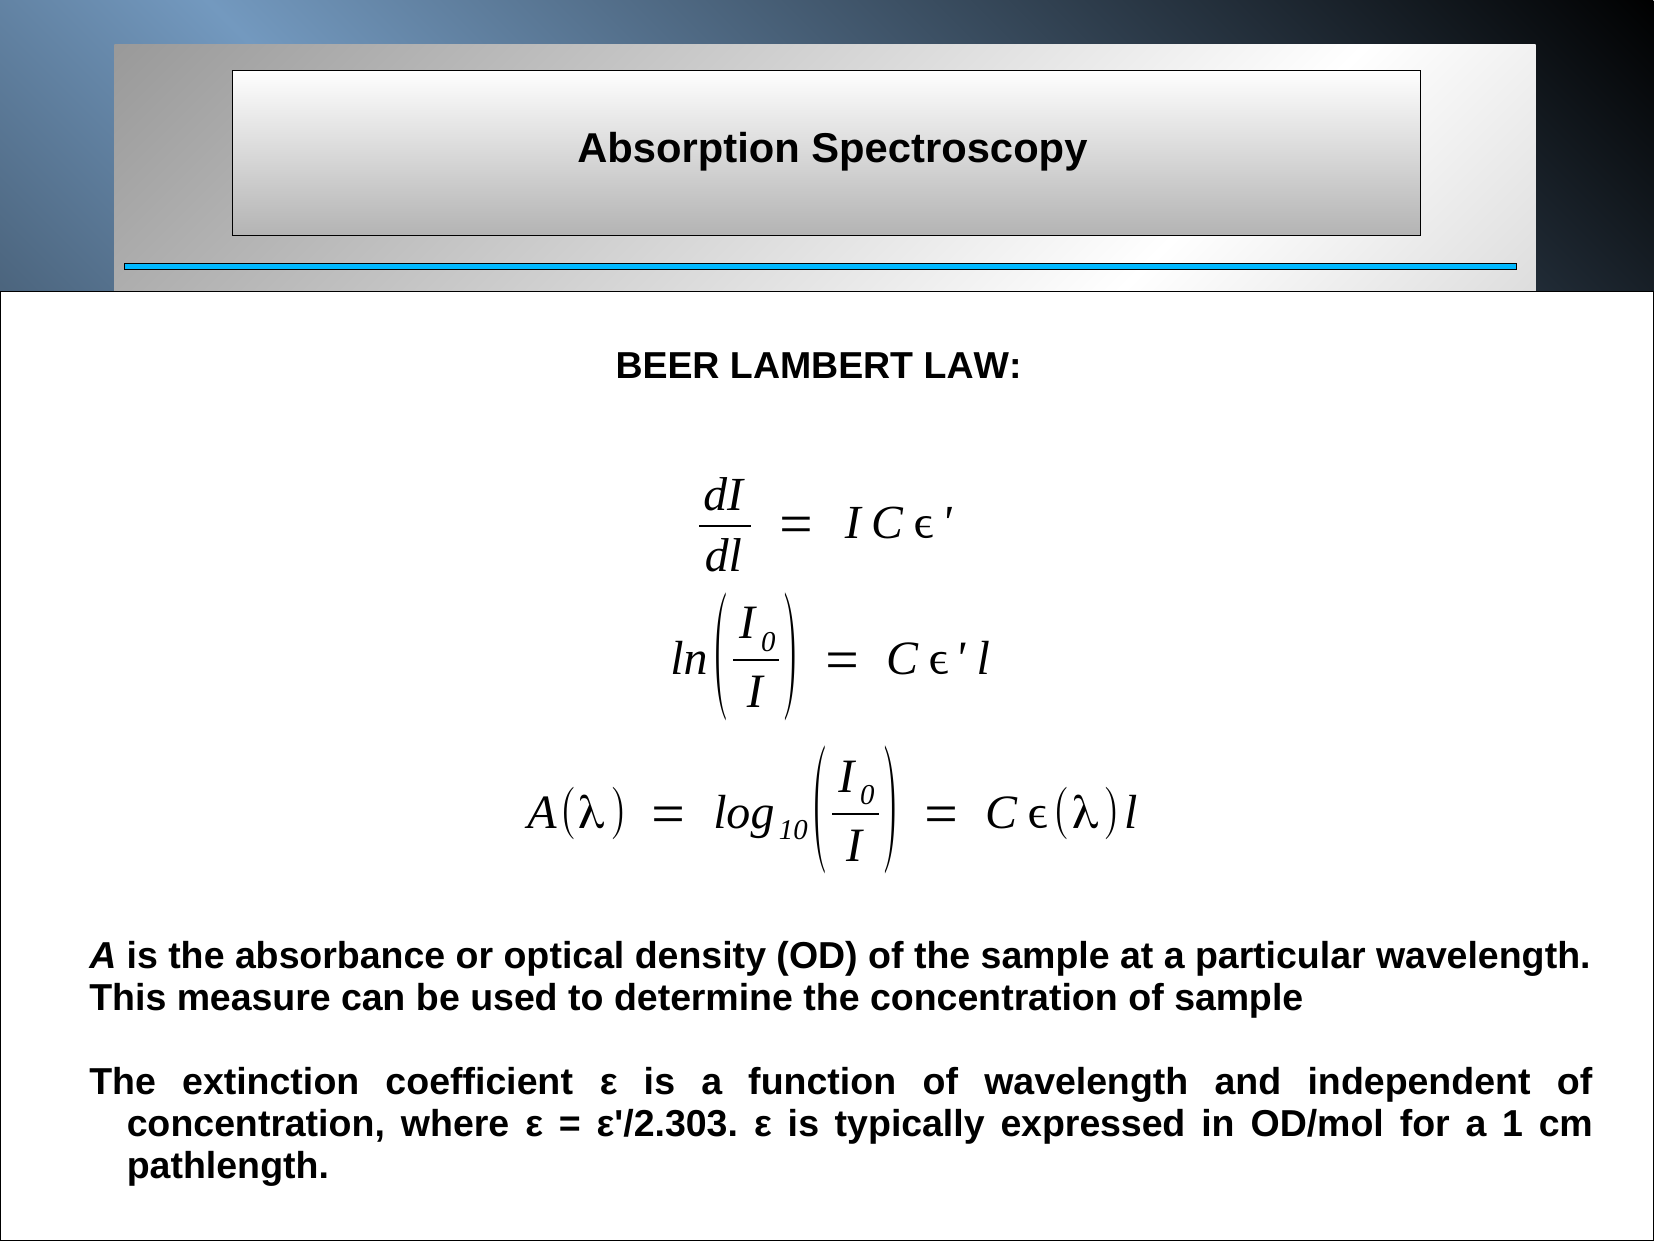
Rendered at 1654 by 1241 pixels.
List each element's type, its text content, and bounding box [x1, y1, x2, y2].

text_box [232, 70, 1421, 236]
text_box Absorption Spectroscopy [280, 124, 1385, 187]
chart [690, 429, 962, 582]
text_box A is the absorbance or optical density (OD) of the sample at a particular wavelength. This measure can be used to determine the concentration of sample The extinction coefficient ε is a function of wavelength and independent of concentration, where ε = ε'/2.303. ε is typically expressed in OD/mol for a 1 cm pathlength. [89, 934, 1594, 1229]
chart [516, 743, 1147, 878]
text_box [124, 263, 1517, 270]
text_box [0, 291, 1654, 1241]
text_box BEER LAMBERT LAW: [615, 344, 1039, 429]
chart [664, 590, 999, 724]
